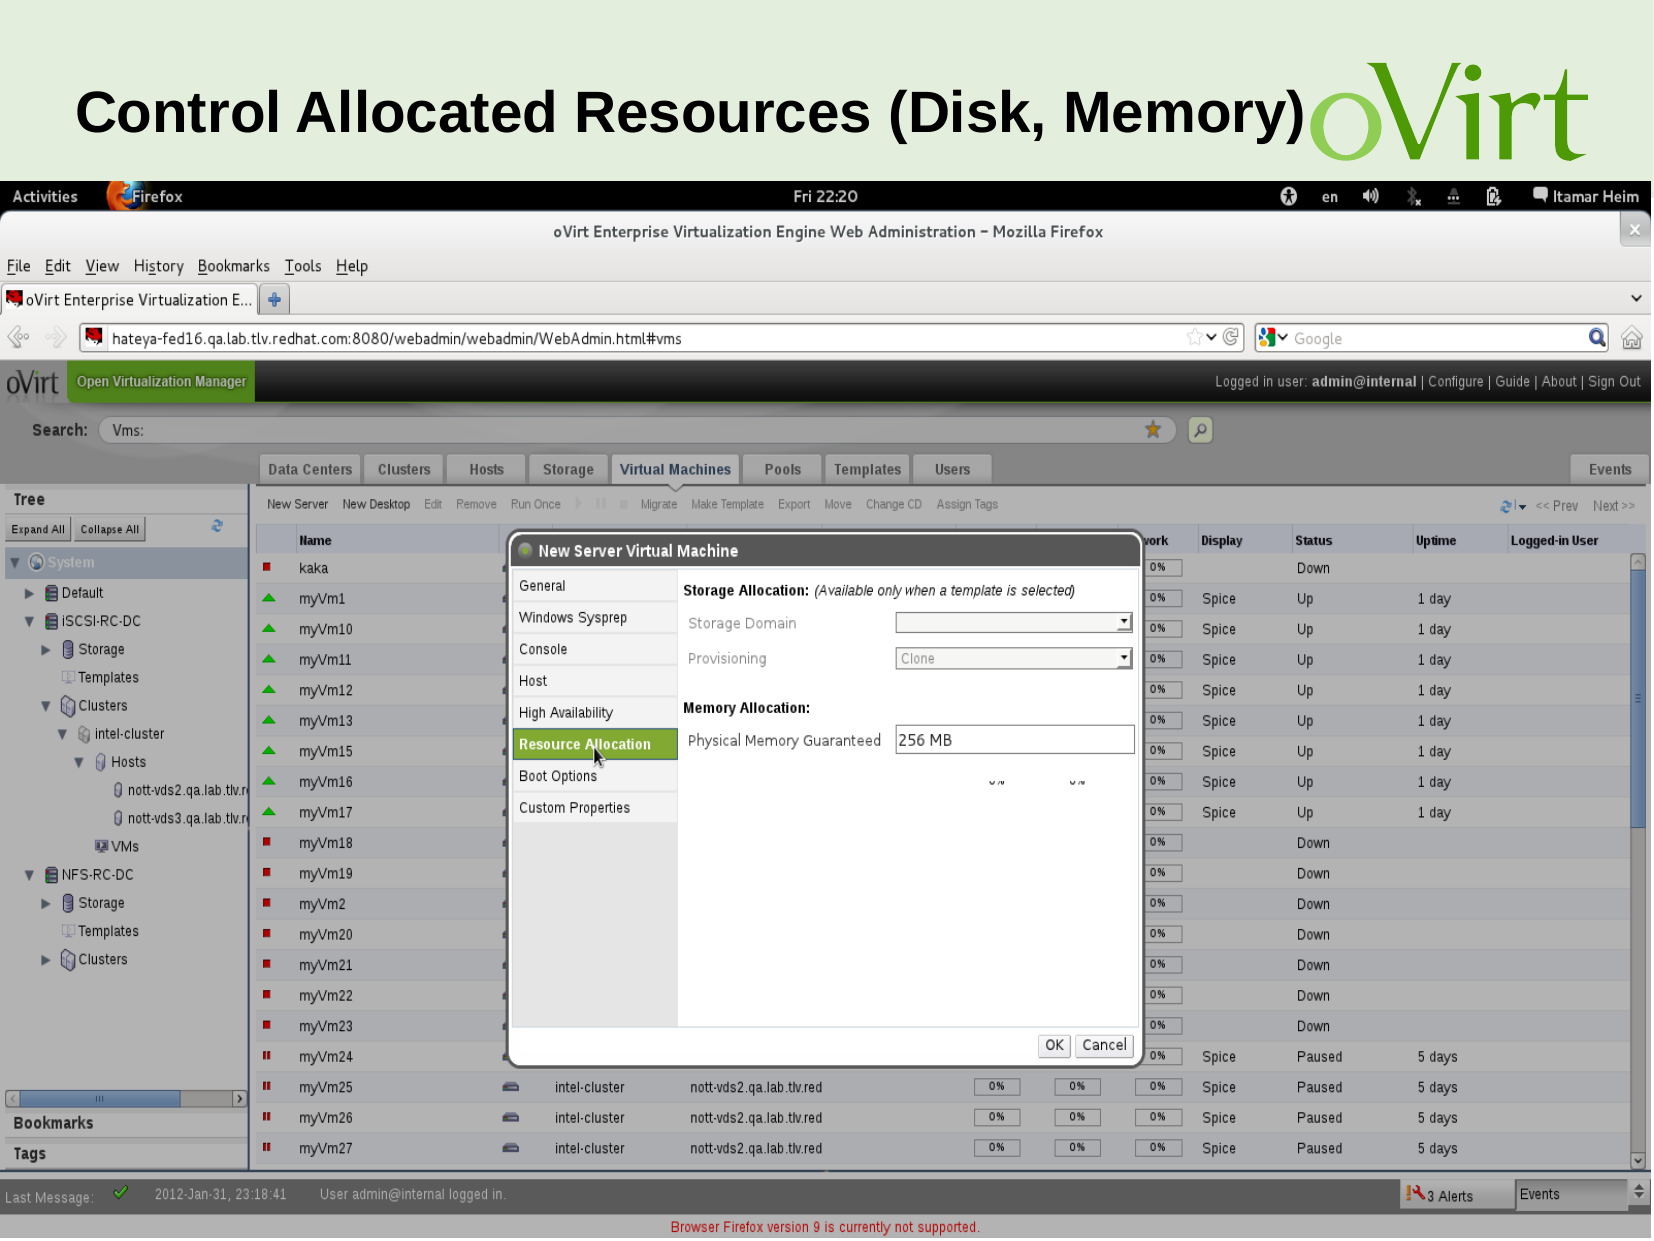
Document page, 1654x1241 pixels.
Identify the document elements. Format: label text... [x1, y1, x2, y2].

picture [0, 181, 1651, 1238]
title Control Allocated Resources (Disk, Memory) [75, 37, 1564, 181]
